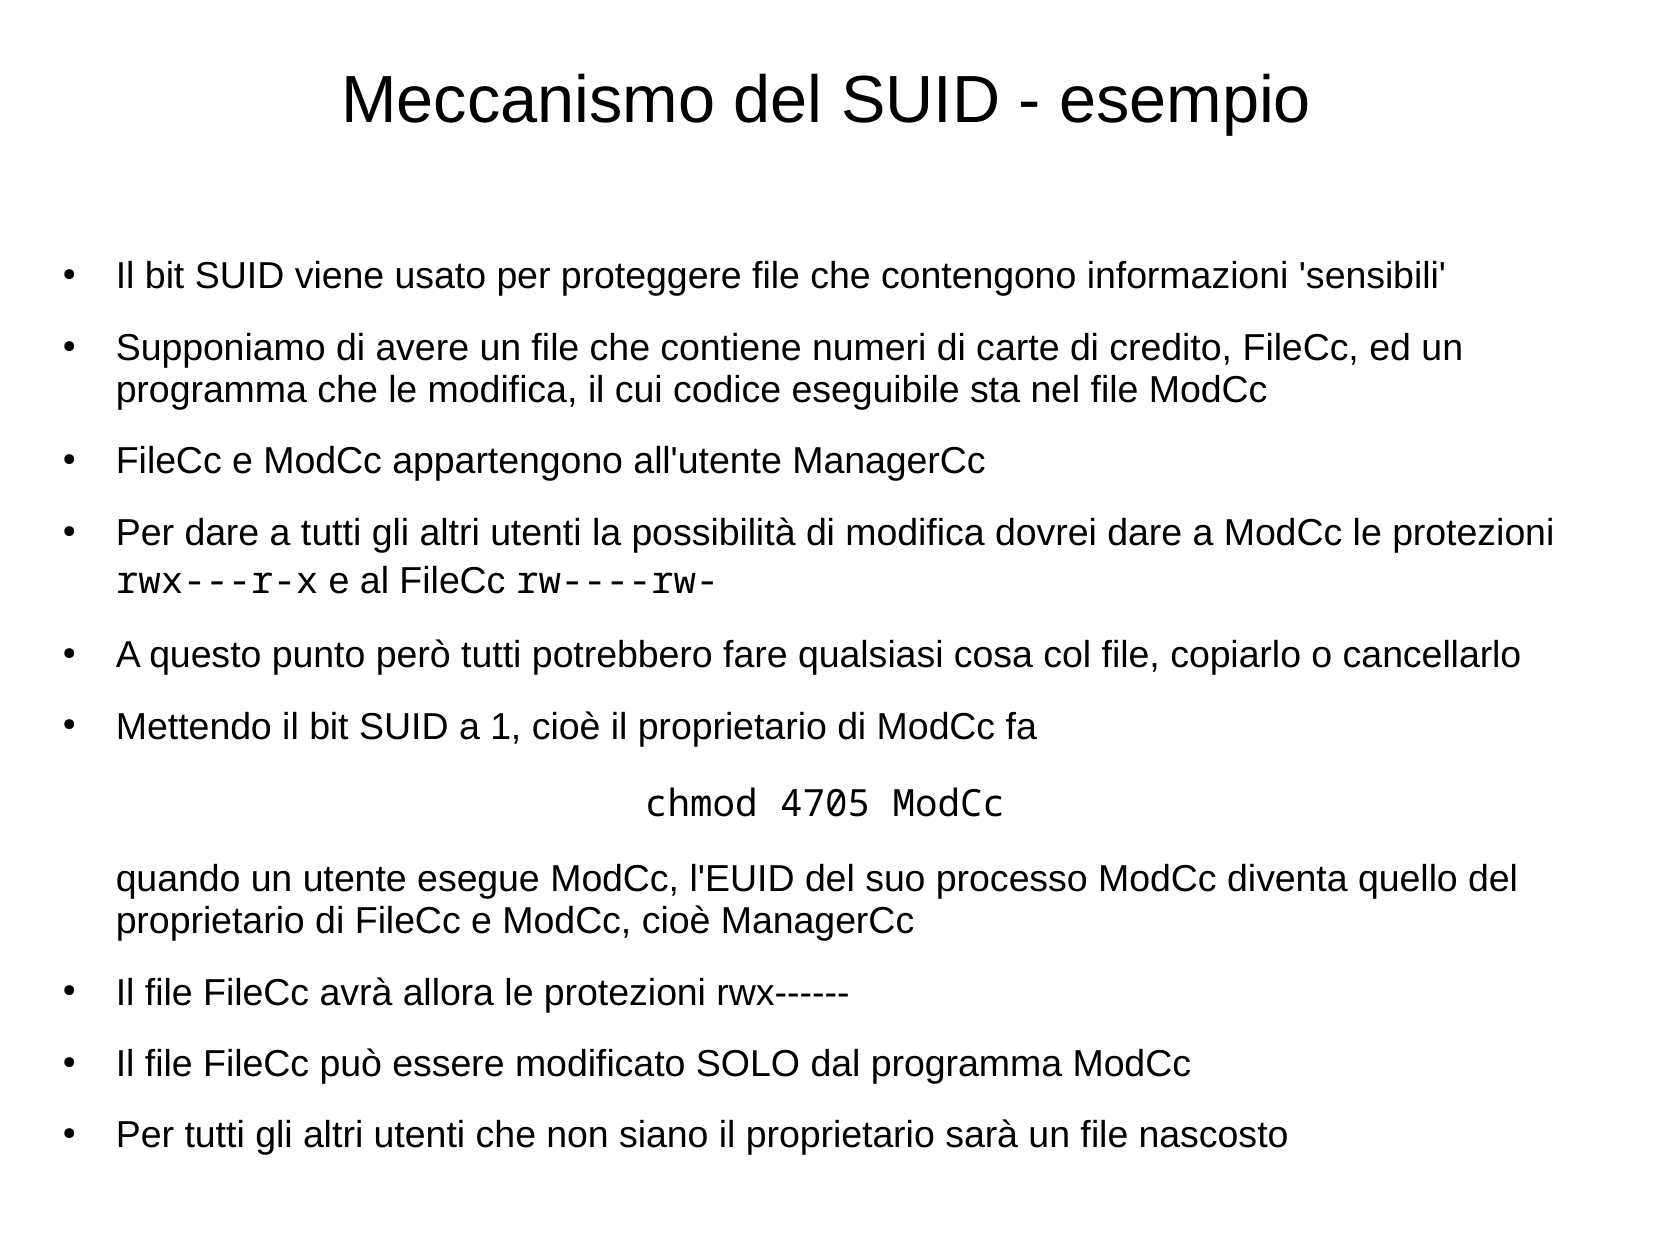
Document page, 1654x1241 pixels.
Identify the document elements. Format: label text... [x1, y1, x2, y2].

title Meccanismo del SUID - esempio [82, 0, 1571, 204]
list Il bit SUID viene usato per proteggere file che contengono informazioni 'sensibili' Supponiamo di avere un file che contiene numeri di carte di credito, FileCc, ed un programma che le modifica, il cui codice eseguibile sta nel file ModCc FileCc e ModCc appartengono all'utente ManagerCc Per dare a tutti gli altri utenti la possibilità di modifica dovrei dare a ModCc le protezioni rwx---r-x e al FileCc rw----rw- A questo punto però tutti potrebbero fare qualsiasi cosa col file, copiarlo o cancellarlo Mettendo il bit SUID a 1, cioè il proprietario di ModCc fa chmod 4705 ModCc quando un utente esegue ModCc, l'EUID del suo processo ModCc diventa quello del proprietario di FileCc e ModCc, cioè ManagerCc Il file FileCc avrà allora le protezioni rwx------ Il file FileCc può essere modificato SOLO dal programma ModCc Per tutti gli altri utenti che non siano il proprietario sarà un file nascosto [45, 254, 1606, 1227]
